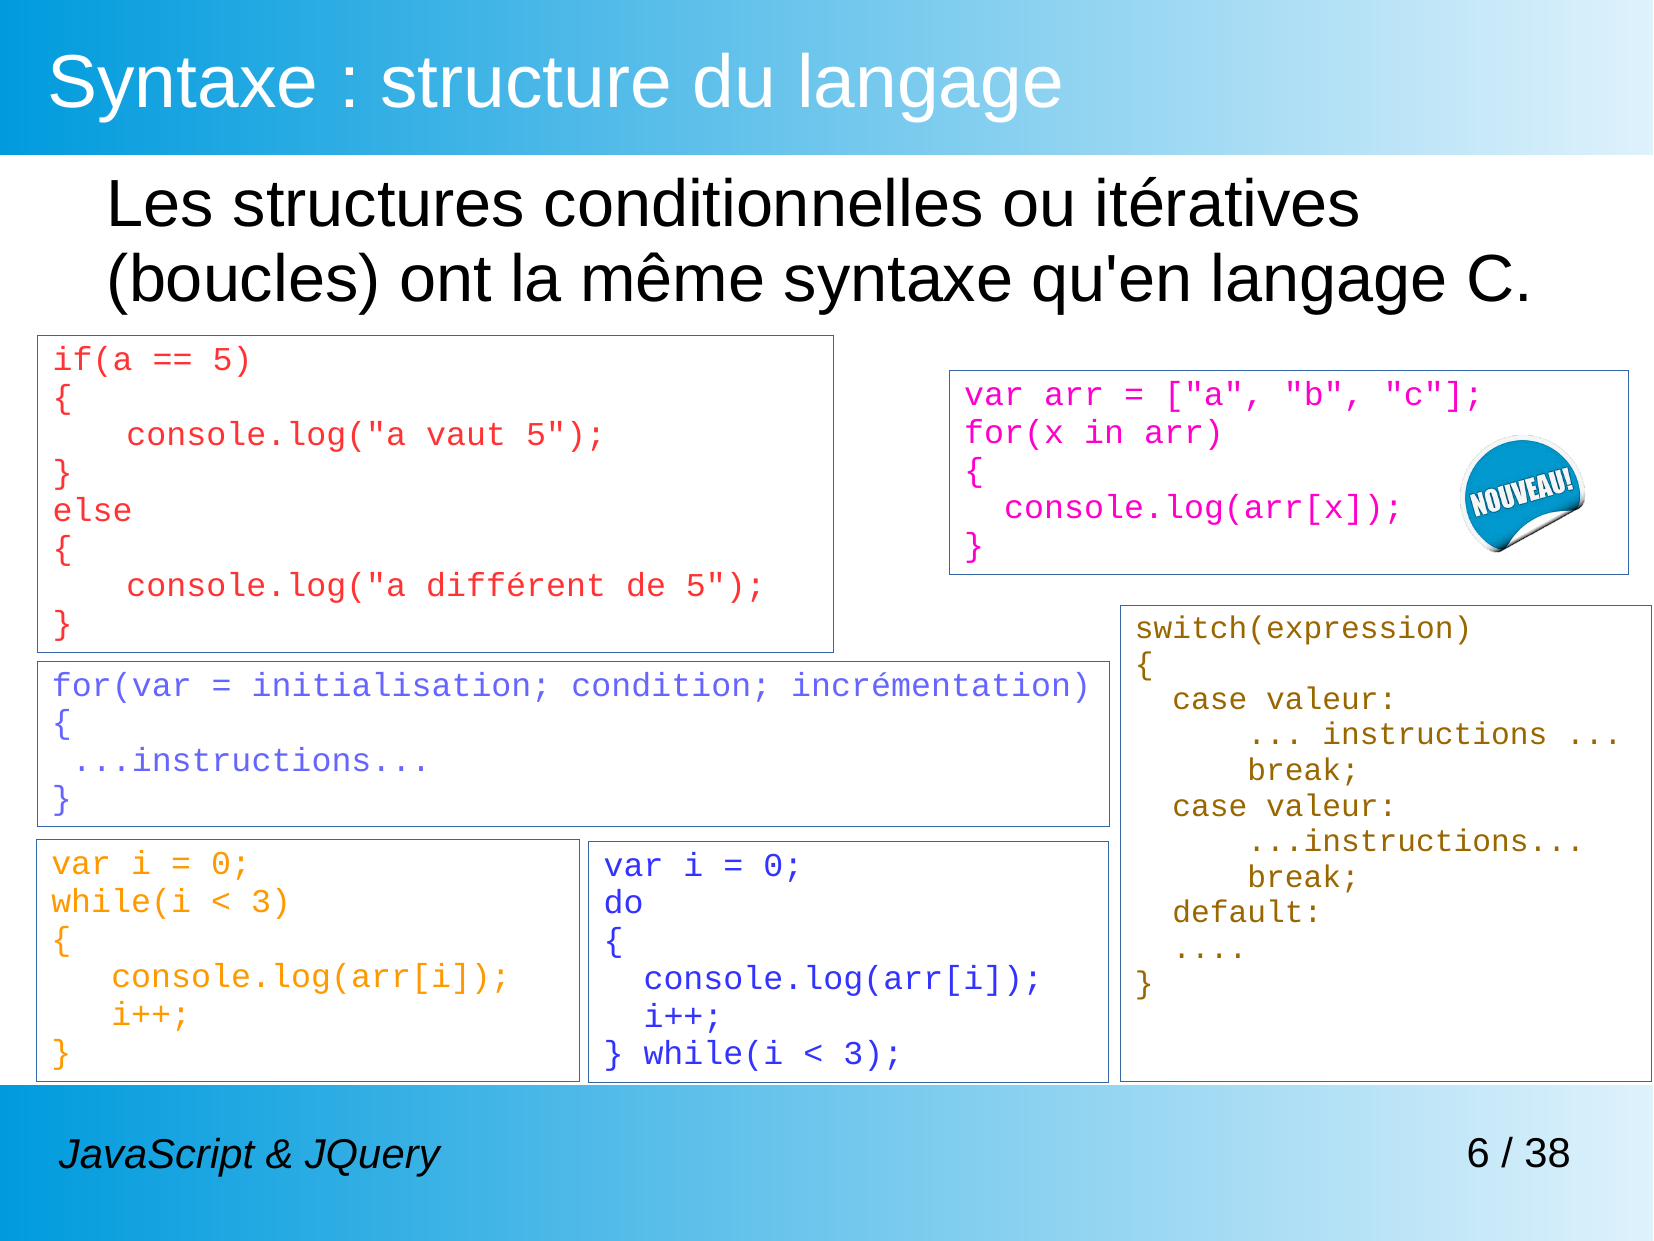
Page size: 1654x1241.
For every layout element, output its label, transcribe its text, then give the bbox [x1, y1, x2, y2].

text_box for(var = initialisation; condition; incrémentation) { ...instructions... } [37, 661, 1110, 827]
picture [1459, 434, 1586, 561]
text_box var arr = ["a", "b", "c"]; for(x in arr) { console.log(arr[x]); } [949, 370, 1629, 575]
text_box var i = 0; do { console.log(arr[i]); i++; } while(i < 3); [588, 841, 1109, 1083]
text_box switch(expression) { case valeur: ... instructions ... break; case valeur: ...instructions... break; default: .... } [1120, 605, 1652, 1082]
text_box var i = 0; while(i < 3) { console.log(arr[i]); i++; } [36, 839, 580, 1082]
title Syntaxe : structure du langage [47, 28, 1536, 134]
text_box if(a == 5) { console.log("a vaut 5"); } else { console.log("a différent de 5"); } [37, 335, 834, 653]
text_box Les structures conditionnelles ou itératives (boucles) ont la même syntaxe qu'en langage C. [92, 158, 1569, 344]
